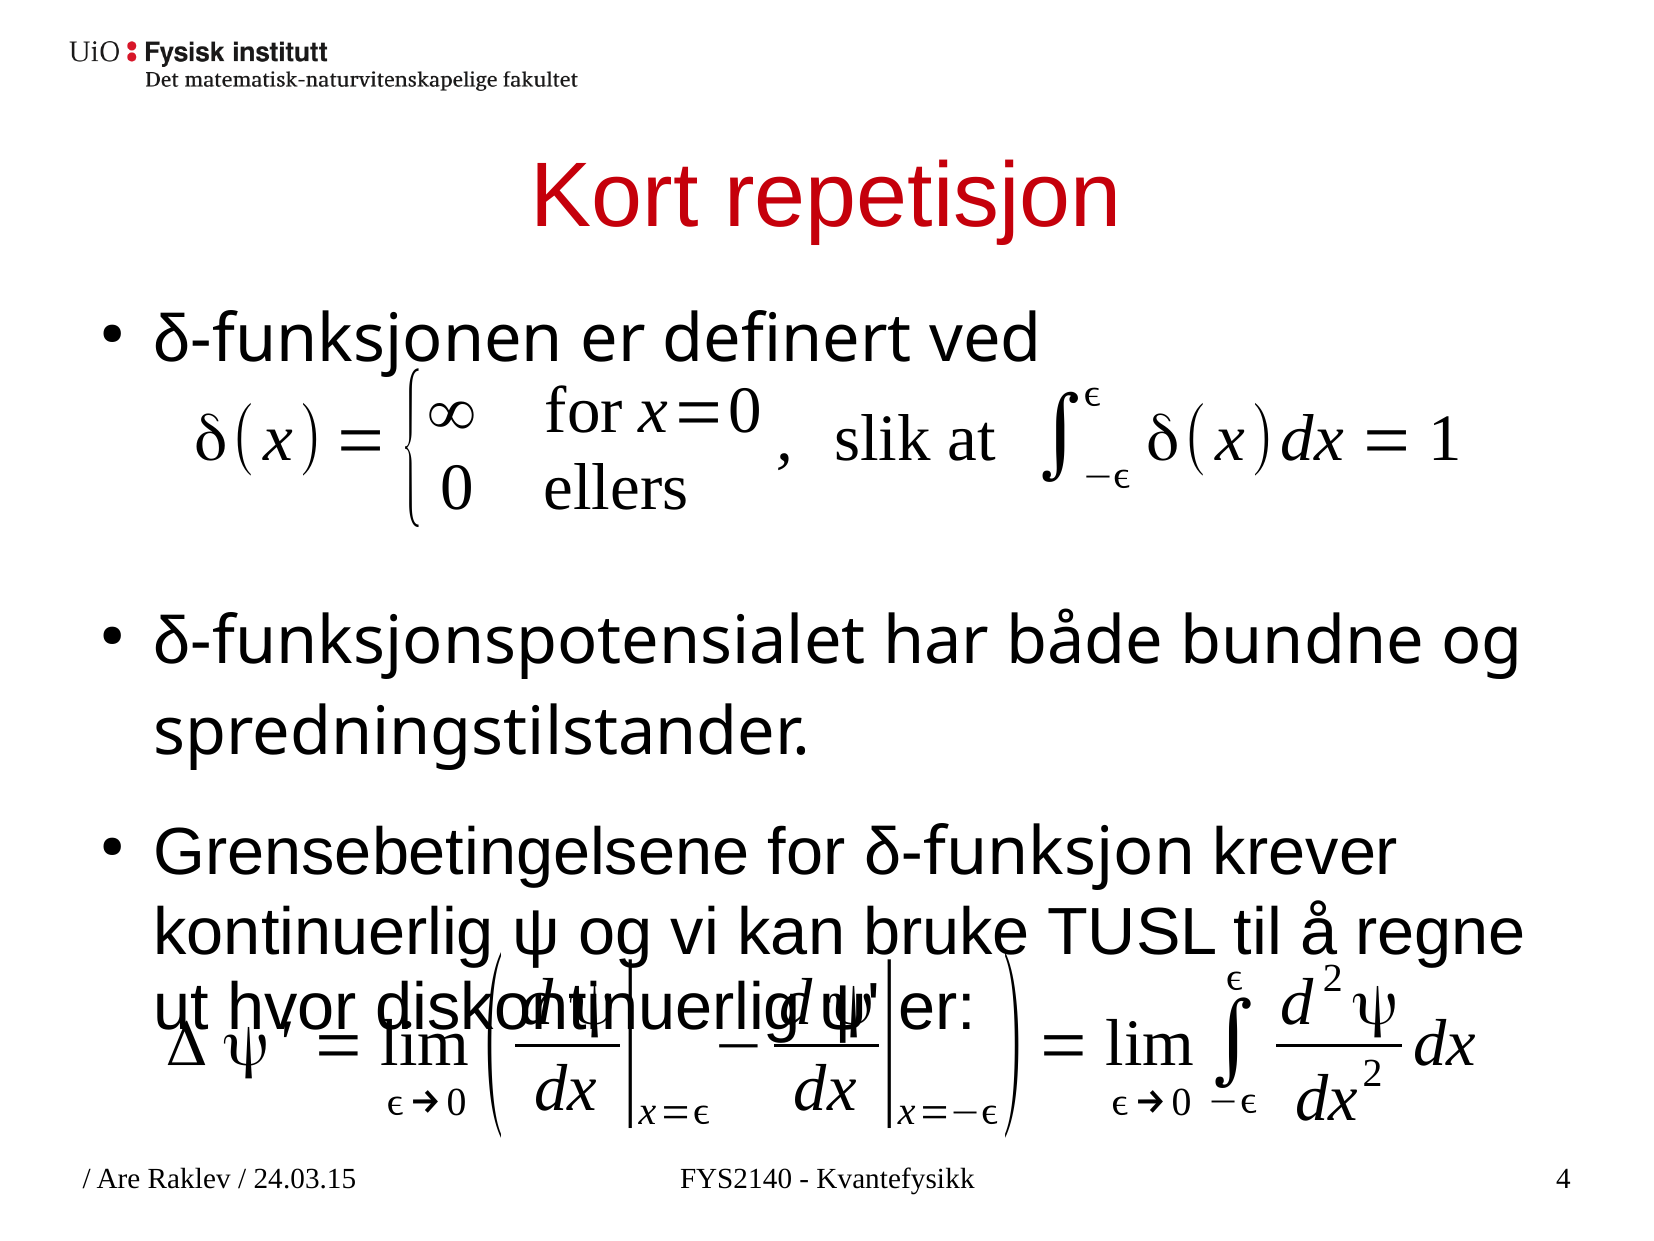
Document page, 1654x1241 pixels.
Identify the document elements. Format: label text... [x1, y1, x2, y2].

title Kort repetisjon [82, 90, 1571, 298]
picture [68, 37, 581, 93]
list δ-funksjonen er definert ved δ-funksjonspotensialet har både bundne og spredningstilstander. Grensebetingelsene for δ-funksjon krever kontinuerlig ψ og vi kan bruke TUSL til å regne ut hvor diskontinuerlig ψ' er: [82, 290, 1538, 1133]
chart [187, 365, 1469, 531]
chart [158, 948, 1485, 1142]
